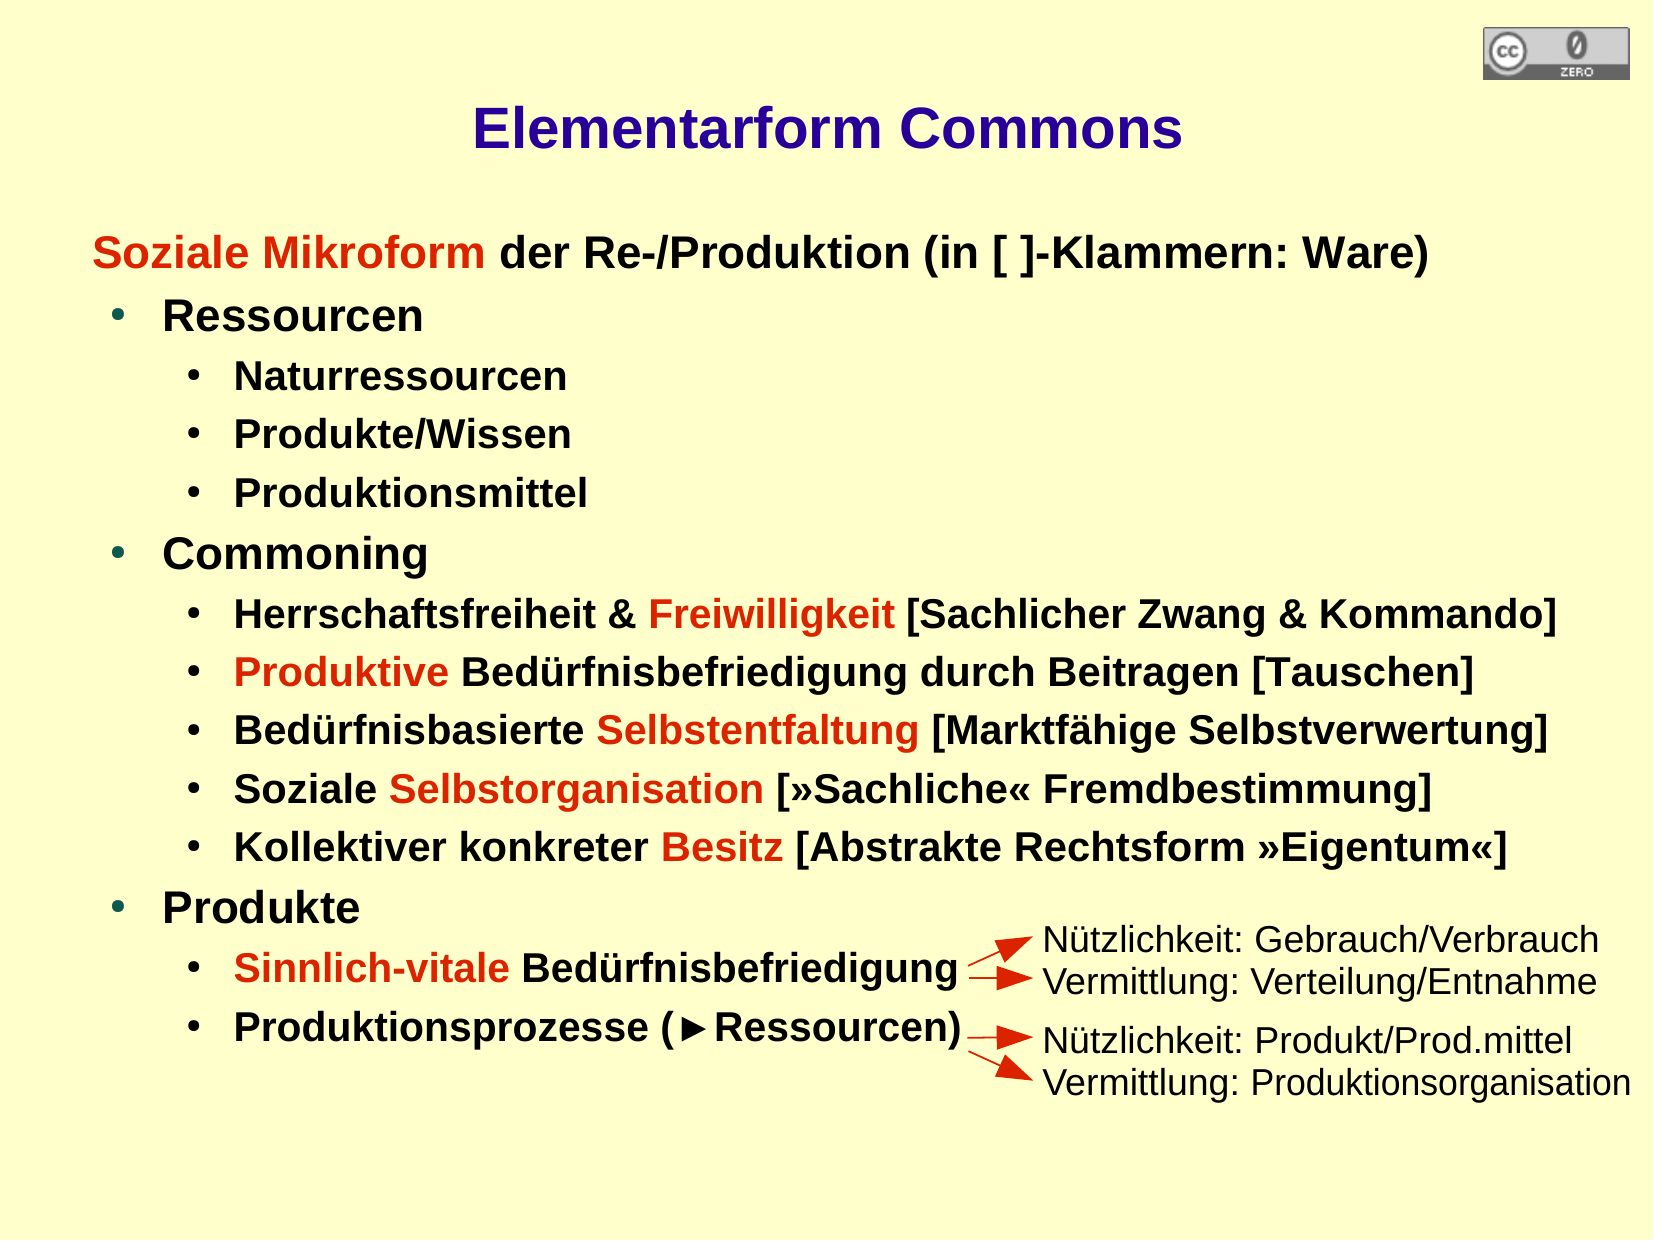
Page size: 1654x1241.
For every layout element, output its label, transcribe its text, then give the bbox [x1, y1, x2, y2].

title Elementarform Commons [86, 49, 1571, 207]
picture [1483, 27, 1630, 80]
text_box Nützlichkeit: Gebrauch/Verbrauch Vermittlung: Verteilung/Entnahme [1027, 911, 1615, 1011]
list Soziale Mikroform der Re-/Produktion (in [ ]-Klammern: Ware) Ressourcen Naturressourcen Produkte/Wissen Produktionsmittel Commoning Herrschaftsfreiheit & Freiwilligkeit [Sachlicher Zwang & Kommando] Produktive Bedürfnisbefriedigung durch Beitragen [Tauschen] Bedürfnisbasierte Selbstentfaltung [Marktfähige Selbstverwertung] Soziale Selbstorganisation [»Sachliche« Fremdbestimmung] Kollektiver konkreter Besitz [Abstrakte Rechtsform »Eigentum«] Produkte Sinnlich-vitale Bedürfnisbefriedigung Produktionsprozesse (►Ressourcen) [92, 226, 1565, 1057]
text_box Nützlichkeit: Produkt/Prod.mittel Vermittlung: Produktionsorganisation [1027, 1011, 1647, 1111]
